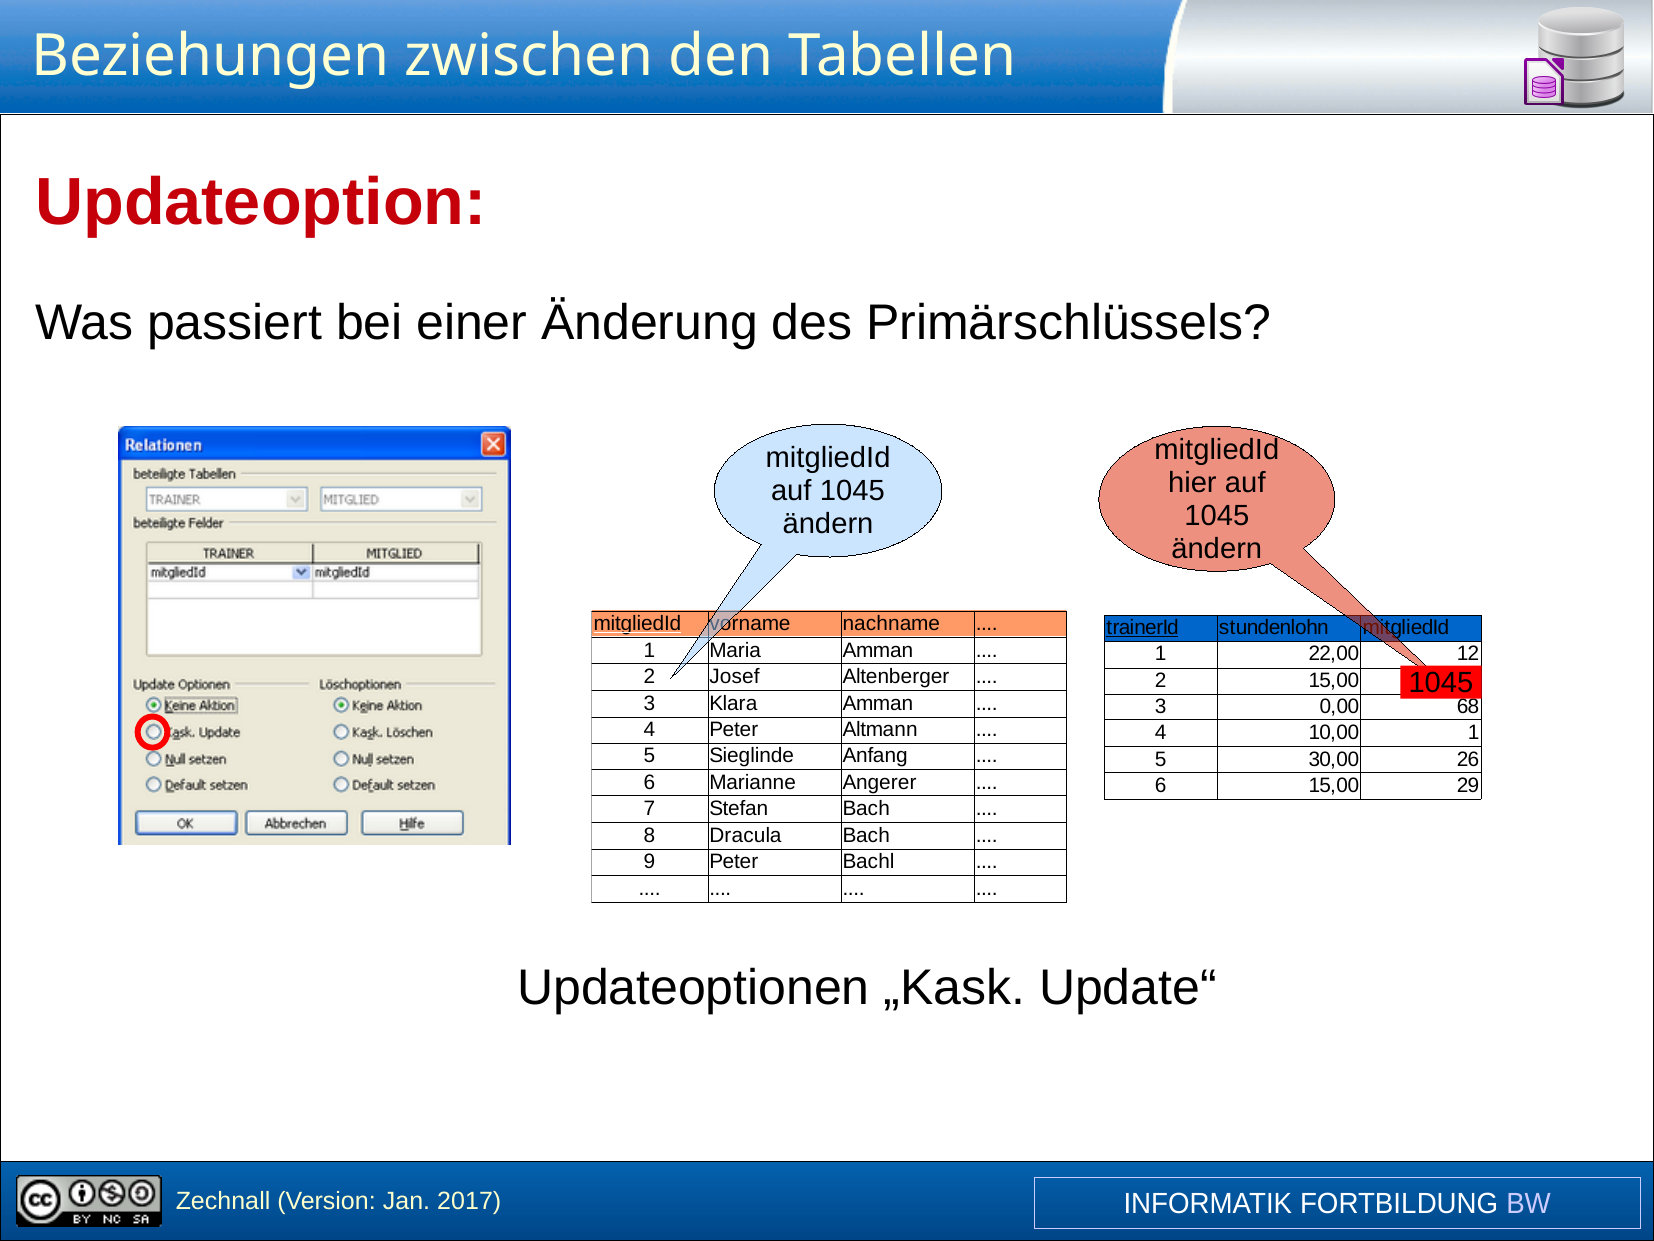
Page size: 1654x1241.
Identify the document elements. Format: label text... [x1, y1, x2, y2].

chart [1104, 614, 1483, 802]
title Beziehungen zwischen den Tabellen [31, 14, 1151, 92]
text_box mitgliedId hier auf 1045 ändern [1098, 426, 1426, 665]
chart [591, 610, 1069, 904]
text_box Updateoptionen „Kask. Update“ [328, 951, 1420, 1023]
text_box mitgliedId auf 1045 ändern [670, 424, 942, 679]
picture [0, 0, 1654, 113]
picture [16, 1175, 162, 1227]
text_box Updateoption: Was passiert bei einer Änderung des Primärschlüssels? [20, 156, 1617, 396]
text_box 1045 [1400, 665, 1482, 699]
picture [118, 426, 511, 845]
